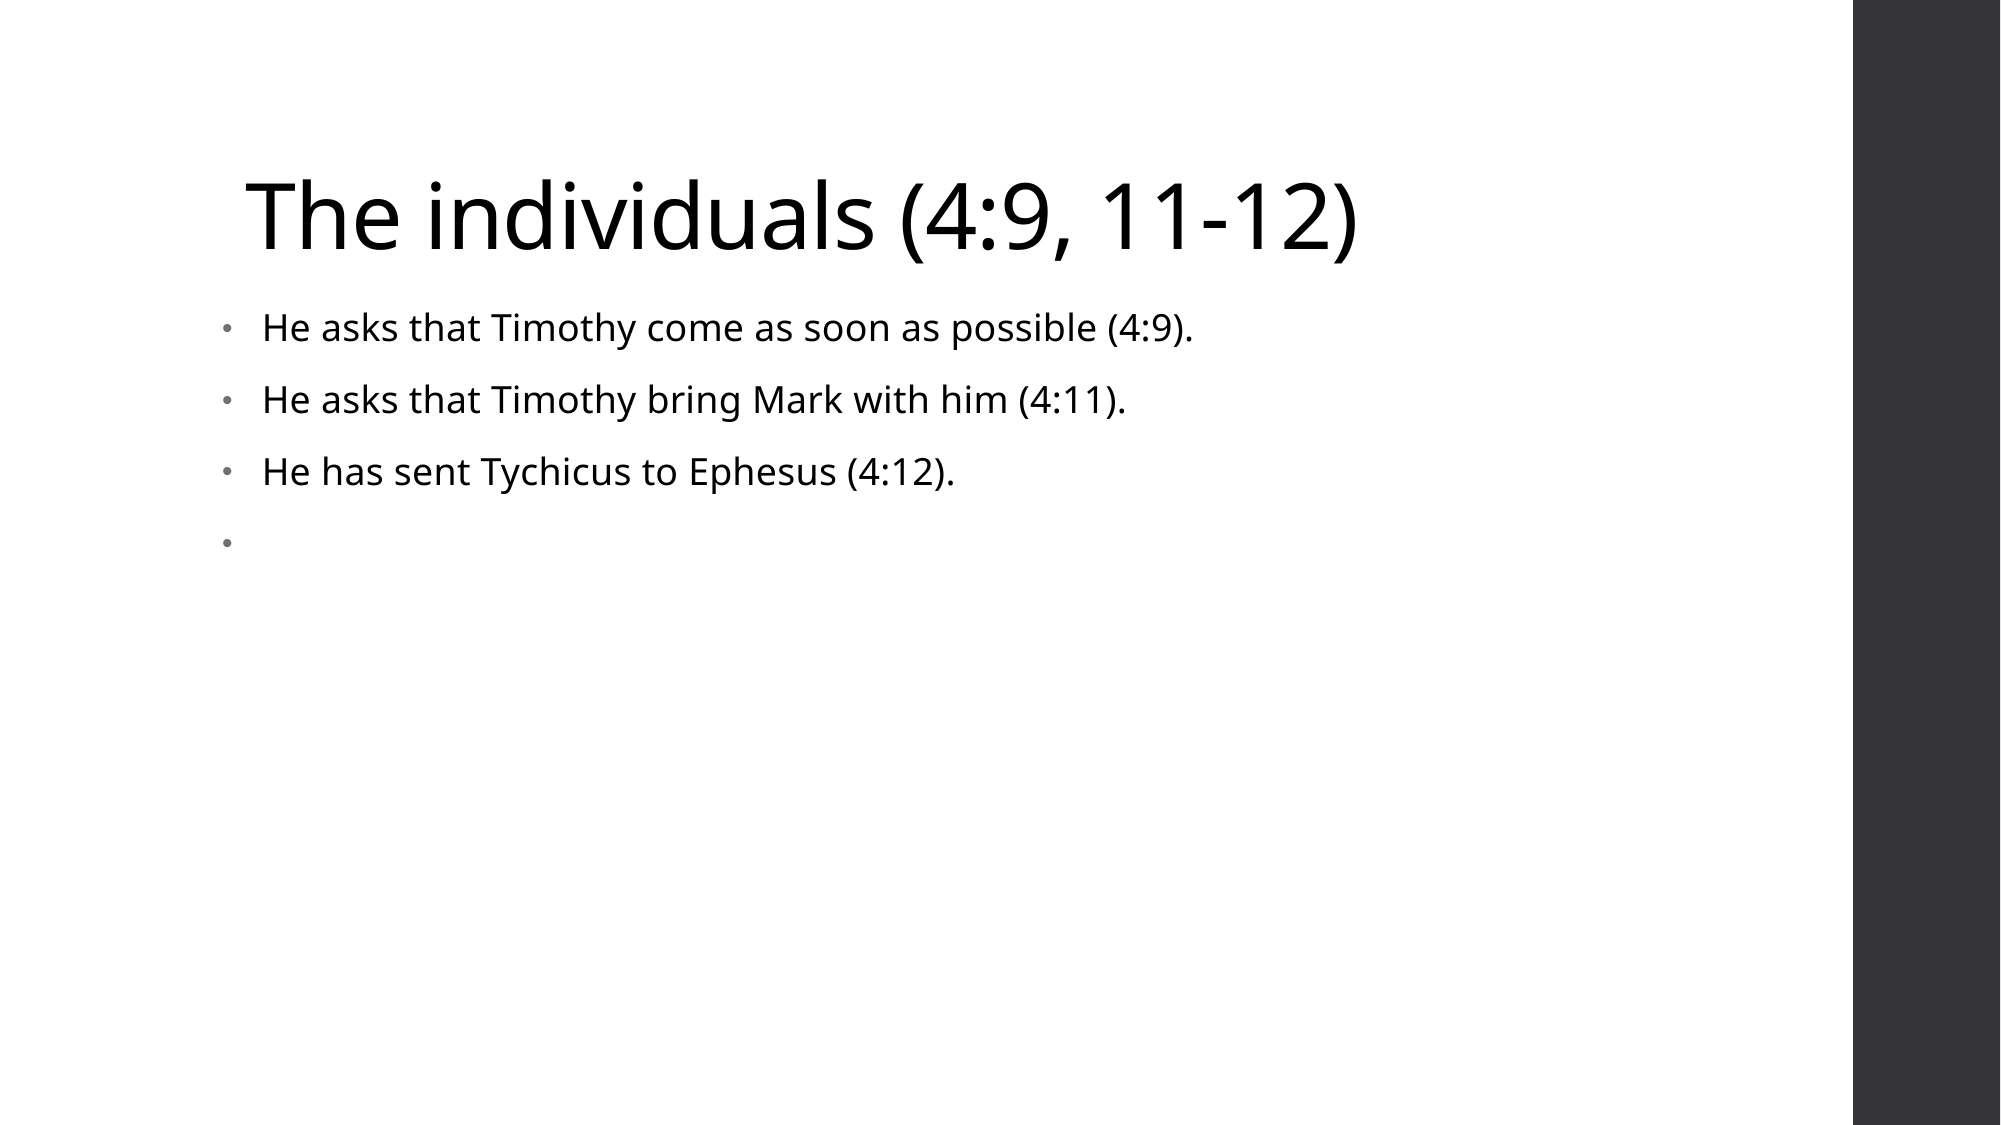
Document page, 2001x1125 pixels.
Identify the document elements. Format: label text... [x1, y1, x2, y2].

title The individuals (4:9, 11-12) [206, 60, 1797, 278]
list He asks that Timothy come as soon as possible (4:9). He asks that Timothy bring Mark with him (4:11). He has sent Tychicus to Ephesus (4:12). [206, 299, 1617, 1014]
